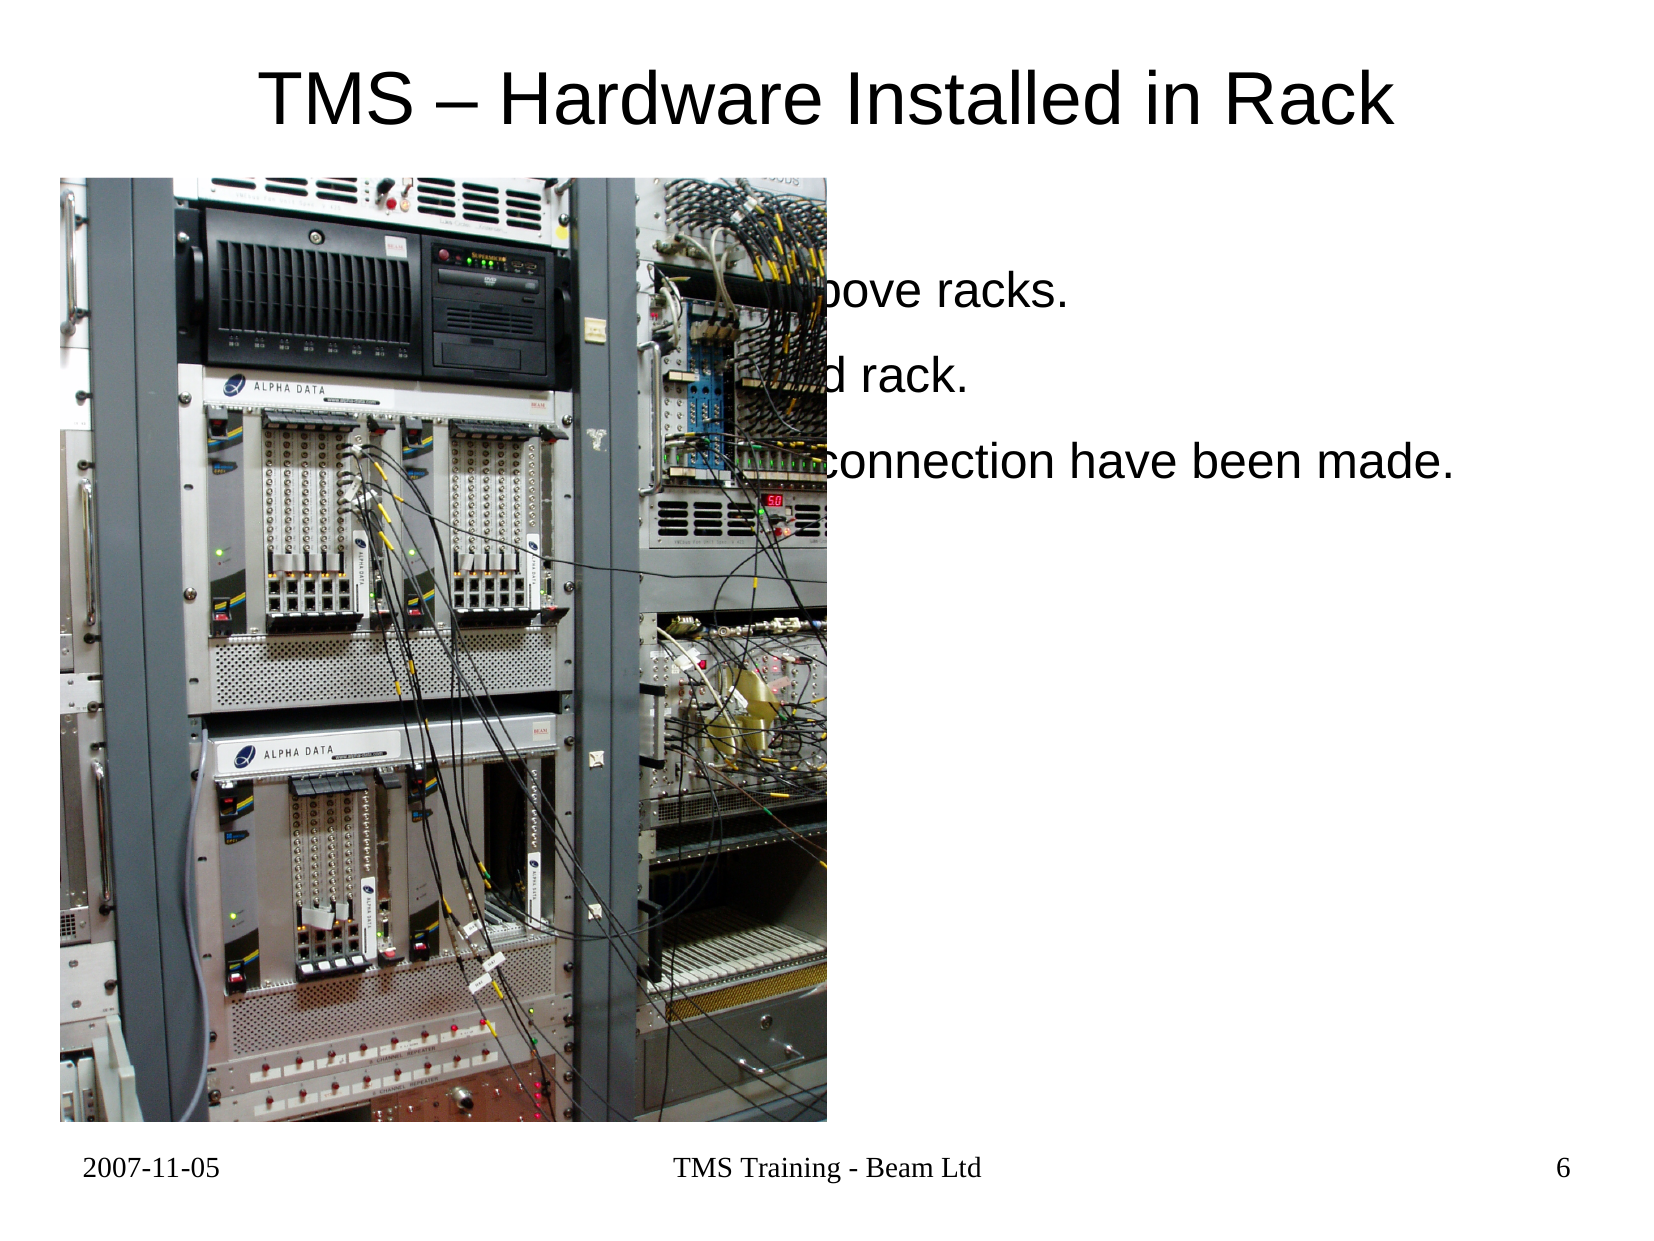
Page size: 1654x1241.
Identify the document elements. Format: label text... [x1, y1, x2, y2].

title TMS – Hardware Installed in Rack [82, 49, 1571, 148]
picture [59, 177, 827, 1123]
list TMS System in rack at CERN System Controller is black unit above racks. Network switch is installed behind rack. Only a few timing and analogue connection have been made. [845, 177, 1572, 1123]
